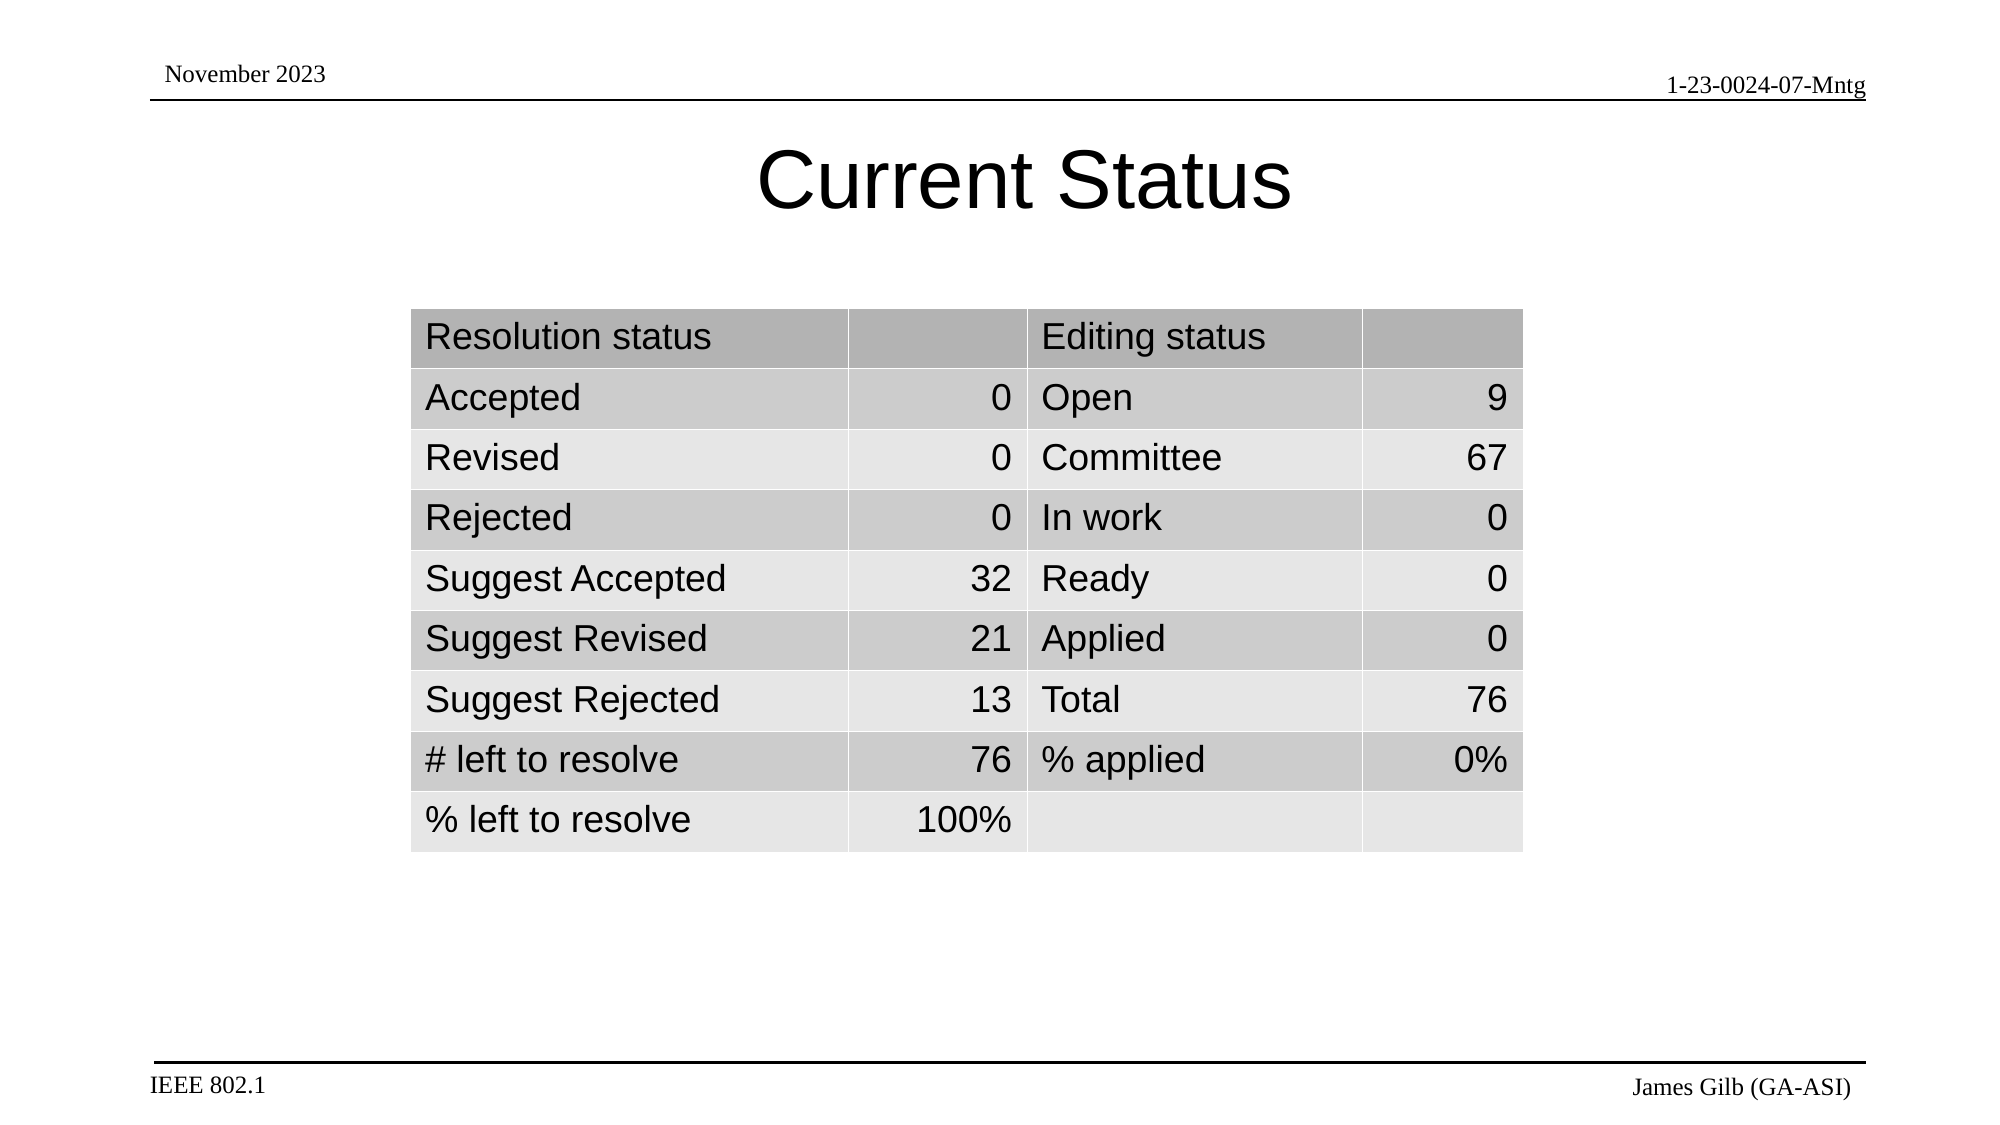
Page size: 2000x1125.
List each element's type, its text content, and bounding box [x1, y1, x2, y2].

table_cell 76 [849, 732, 1027, 791]
table_cell 0% [1363, 732, 1523, 791]
table_cell Open [1028, 369, 1362, 429]
table_cell 32 [849, 551, 1027, 610]
table_header [1363, 309, 1523, 368]
table_cell Suggest Revised [411, 611, 848, 670]
table_cell % left to resolve [411, 792, 848, 852]
table_cell 0 [849, 369, 1027, 429]
table_cell Applied [1028, 611, 1362, 670]
table_cell [1363, 792, 1523, 852]
table_cell 0 [849, 430, 1027, 489]
table_header [849, 309, 1027, 368]
table_cell 0 [849, 490, 1027, 550]
table_cell In work [1028, 490, 1362, 550]
table_cell 13 [849, 671, 1027, 731]
table_cell 9 [1363, 369, 1523, 429]
table_cell Suggest Accepted [411, 551, 848, 610]
table_header Editing status [1028, 309, 1362, 368]
table_cell [1028, 792, 1362, 852]
table_cell 0 [1363, 490, 1523, 550]
table_cell # left to resolve [411, 732, 848, 791]
table_cell Ready [1028, 551, 1362, 610]
table_cell Rejected [411, 490, 848, 550]
table_cell 67 [1363, 430, 1523, 489]
table_cell 100% [849, 792, 1027, 852]
table_cell Accepted [411, 369, 848, 429]
table_cell 76 [1363, 671, 1523, 731]
table_cell Committee [1028, 430, 1362, 489]
table_header Resolution status [411, 309, 848, 368]
table_cell % applied [1028, 732, 1362, 791]
title Current Status [149, 112, 1900, 238]
table_cell Suggest Rejected [411, 671, 848, 731]
table_cell Total [1028, 671, 1362, 731]
table_cell 0 [1363, 551, 1523, 610]
table_cell 0 [1363, 611, 1523, 670]
table_cell Revised [411, 430, 848, 489]
table_cell 21 [849, 611, 1027, 670]
